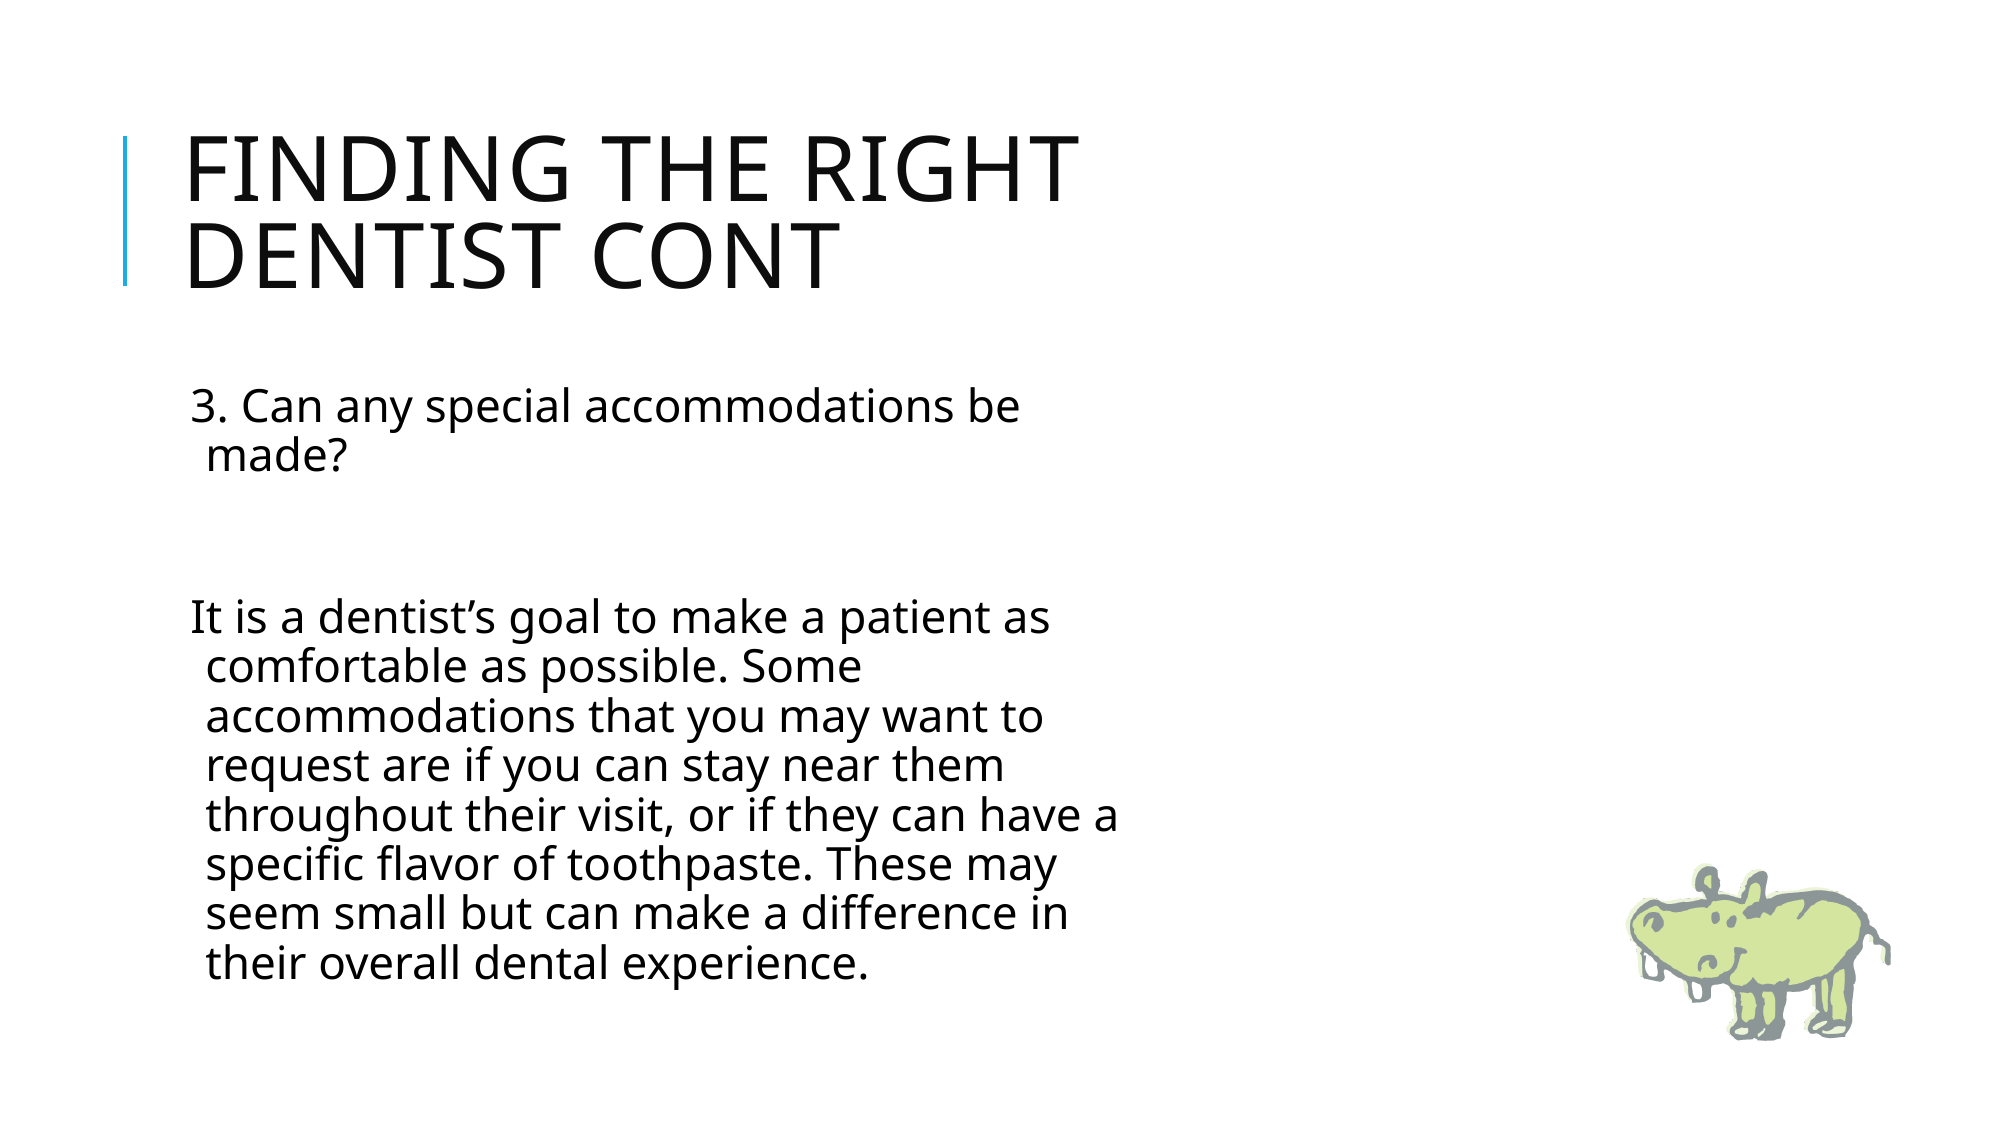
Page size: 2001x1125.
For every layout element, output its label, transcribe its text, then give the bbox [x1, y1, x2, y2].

title Finding the right dentist cont [168, 96, 1137, 343]
list 3. Can any special accommodations be made? It is a dentist’s goal to make a patient as comfortable as possible. Some accommodations that you may want to request are if you can stay near them throughout their visit, or if they can have a specific flavor of toothpaste. These may seem small but can make a difference in their overall dental experience. [168, 375, 1137, 1021]
picture [1625, 863, 1891, 1041]
